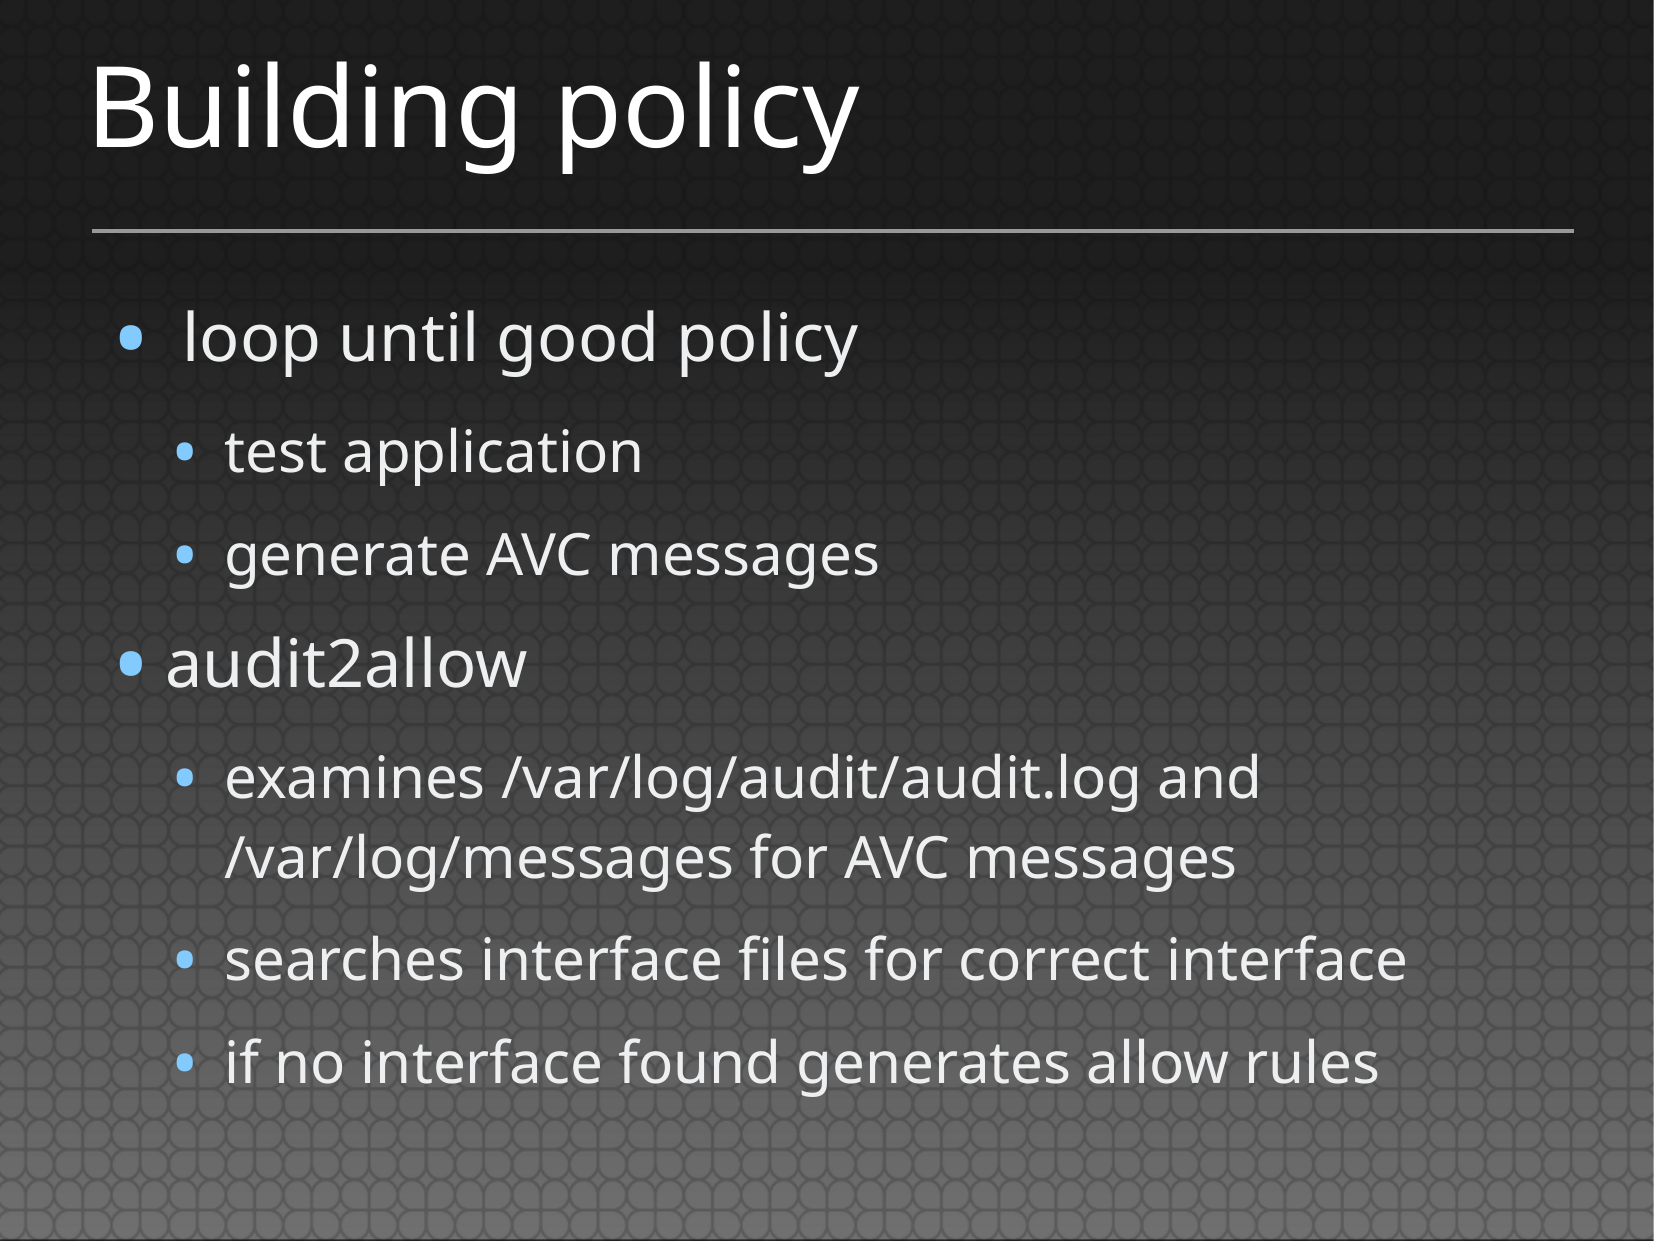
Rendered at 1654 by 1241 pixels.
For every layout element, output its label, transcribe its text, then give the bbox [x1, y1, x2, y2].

picture [0, 0, 1654, 1241]
list loop until good policy test application generate AVC messages audit2allow examines /var/log/audit/audit.log and /var/log/messages for AVC messages searches interface files for correct interface if no interface found generates allow rules [82, 290, 1571, 1155]
title Building policy [86, 40, 1576, 322]
